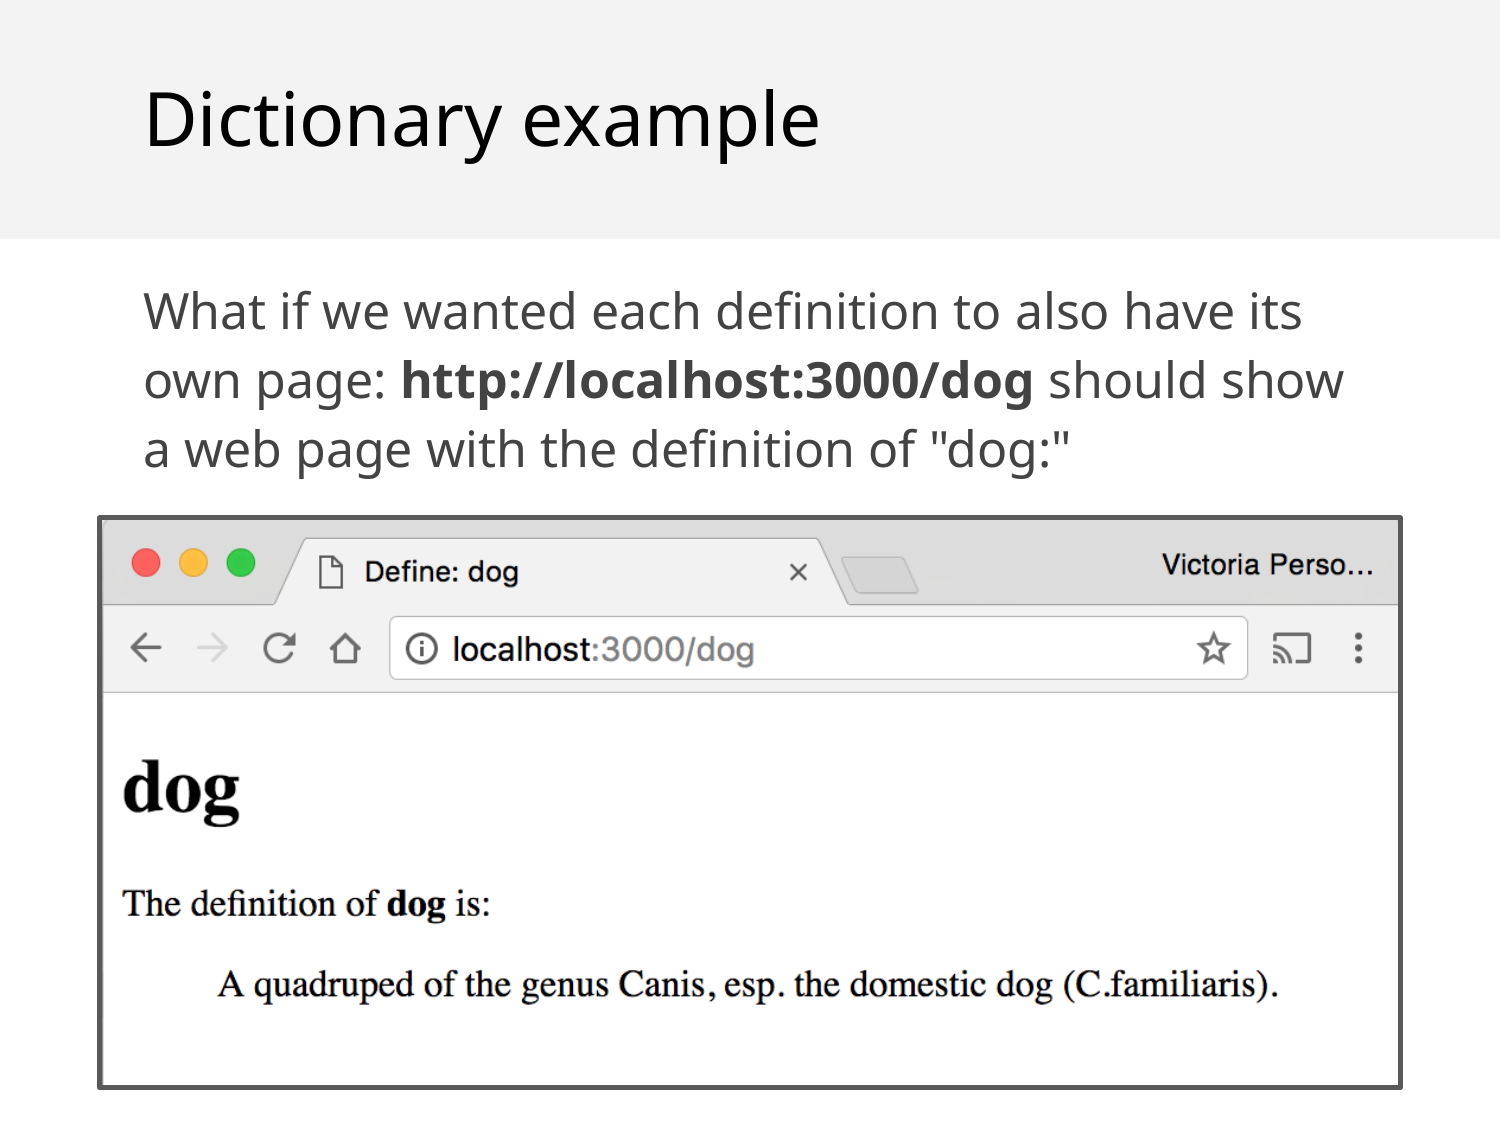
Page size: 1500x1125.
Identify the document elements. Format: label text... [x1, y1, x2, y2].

title Dictionary example [128, 56, 1372, 183]
picture [101, 520, 1399, 1086]
list What if we wanted each definition to also have its own page: http://localhost:3000/dog should show a web page with the definition of "dog:" [128, 255, 1372, 436]
